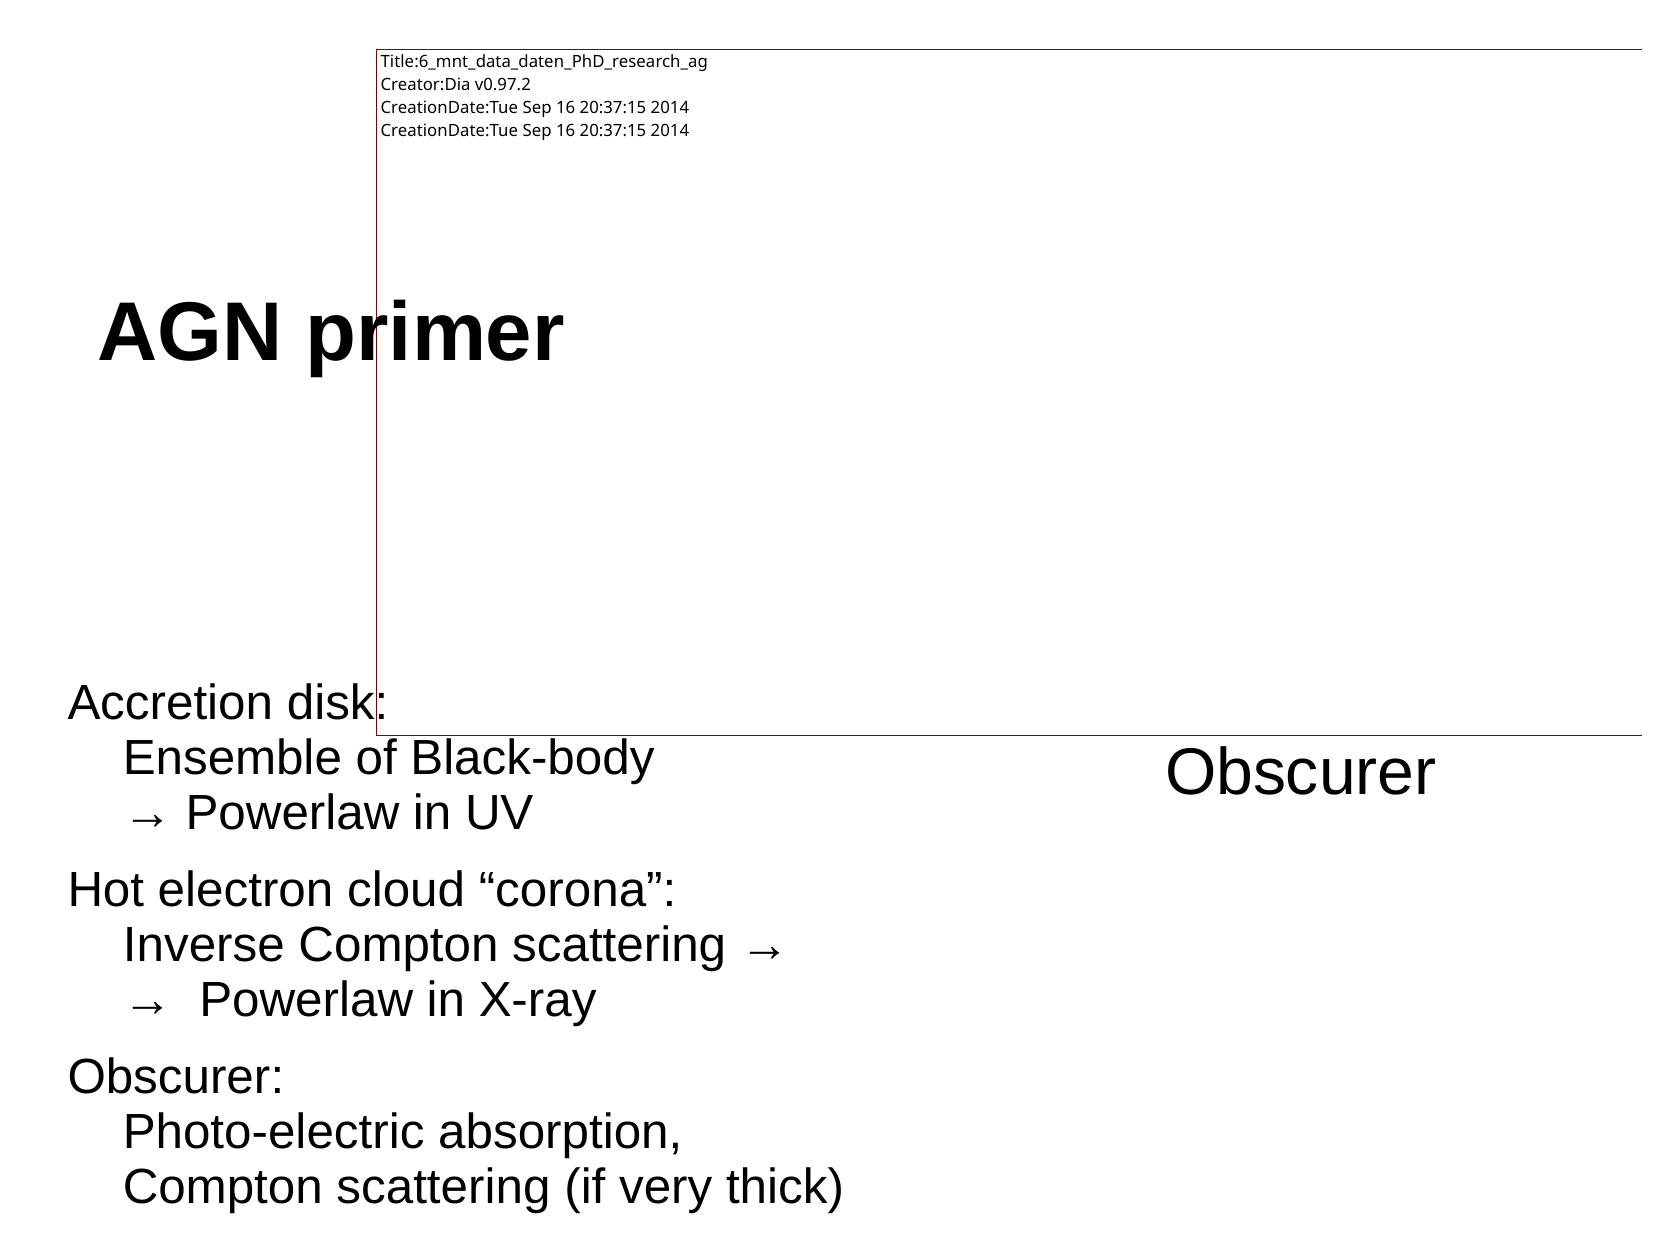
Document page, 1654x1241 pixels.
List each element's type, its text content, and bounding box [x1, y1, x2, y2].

list Accretion disk: Ensemble of Black-body → Powerlaw in UV Hot electron cloud “corona”: Inverse Compton scattering → → Powerlaw in X-ray Obscurer: Photo-electric absorption, Compton scattering (if very thick) [15, 675, 931, 1216]
list AGN primer [26, 285, 646, 675]
picture [375, 48, 1642, 736]
list Obscurer [1095, 735, 1441, 811]
